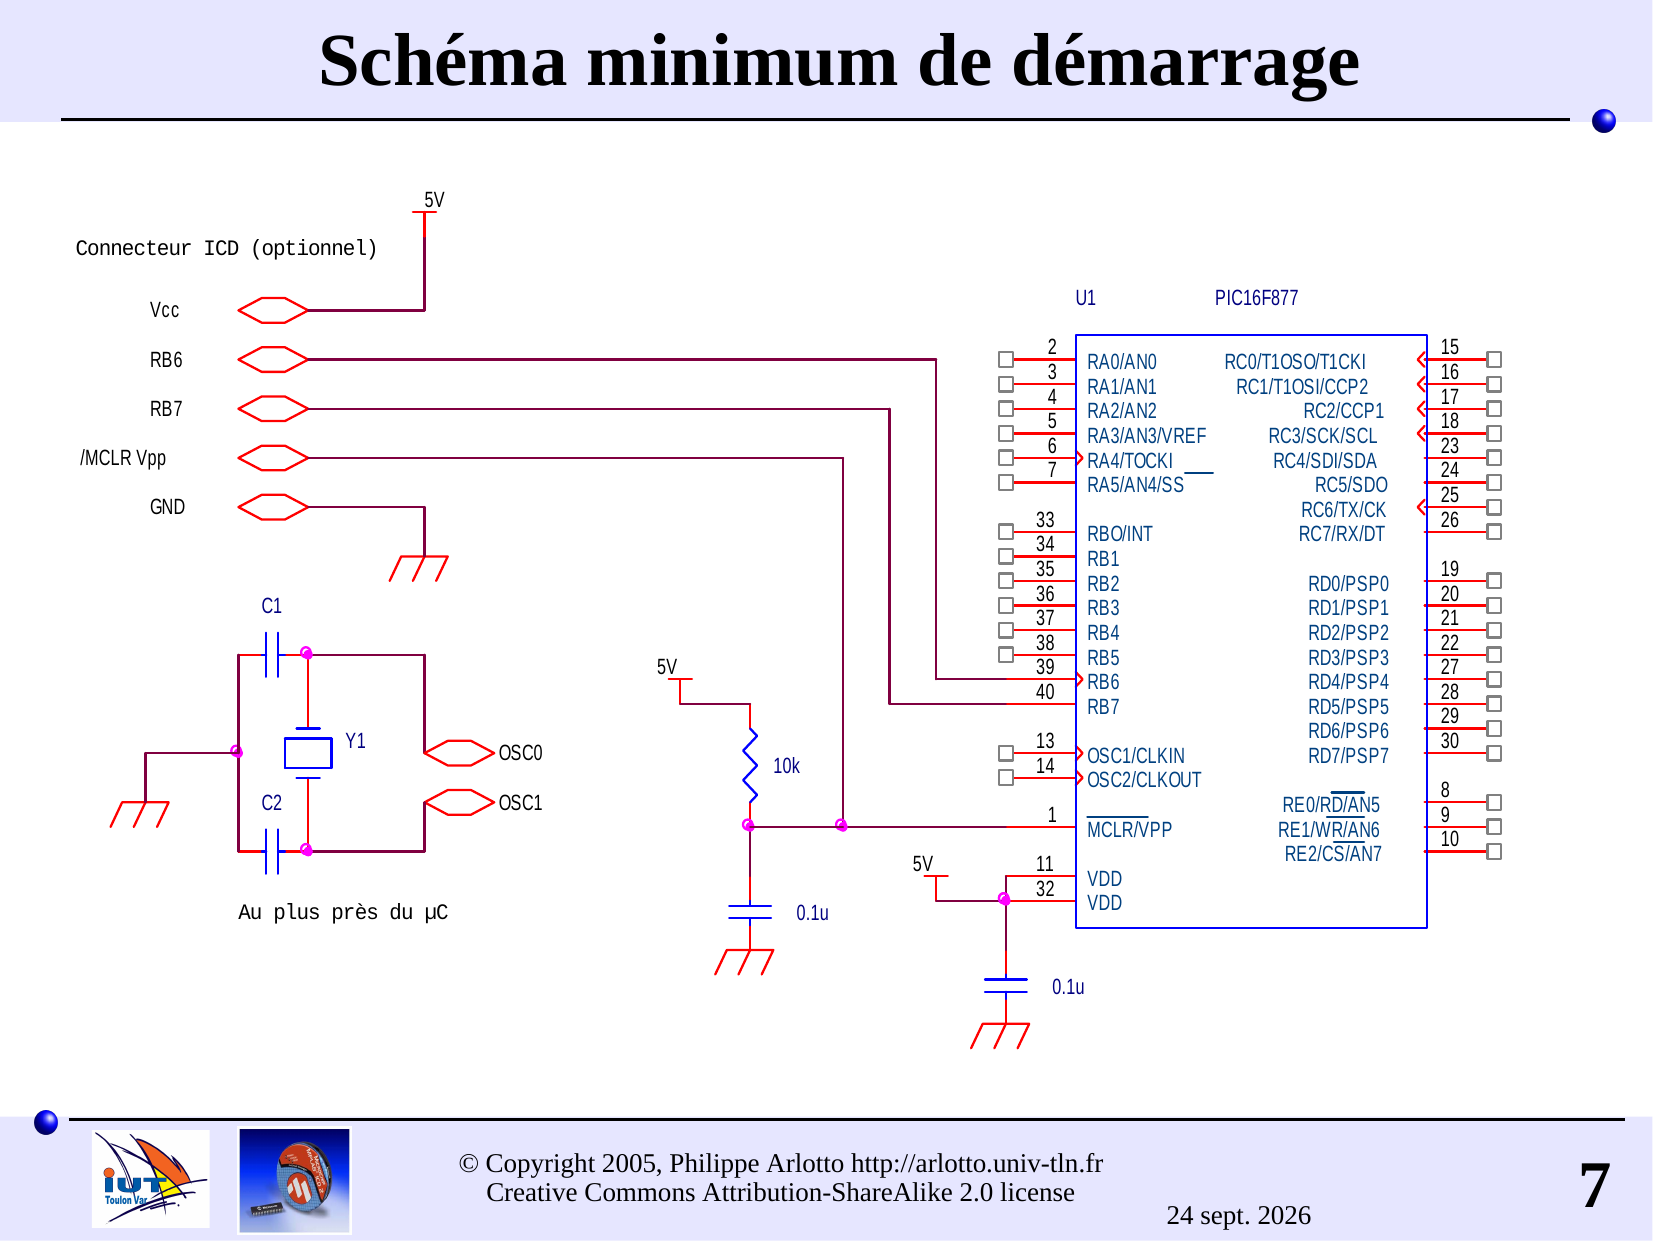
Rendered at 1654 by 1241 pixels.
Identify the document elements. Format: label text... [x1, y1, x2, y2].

picture [237, 1126, 352, 1235]
title Schéma minimum de démarrage [95, 14, 1585, 107]
picture [66, 172, 1506, 1063]
